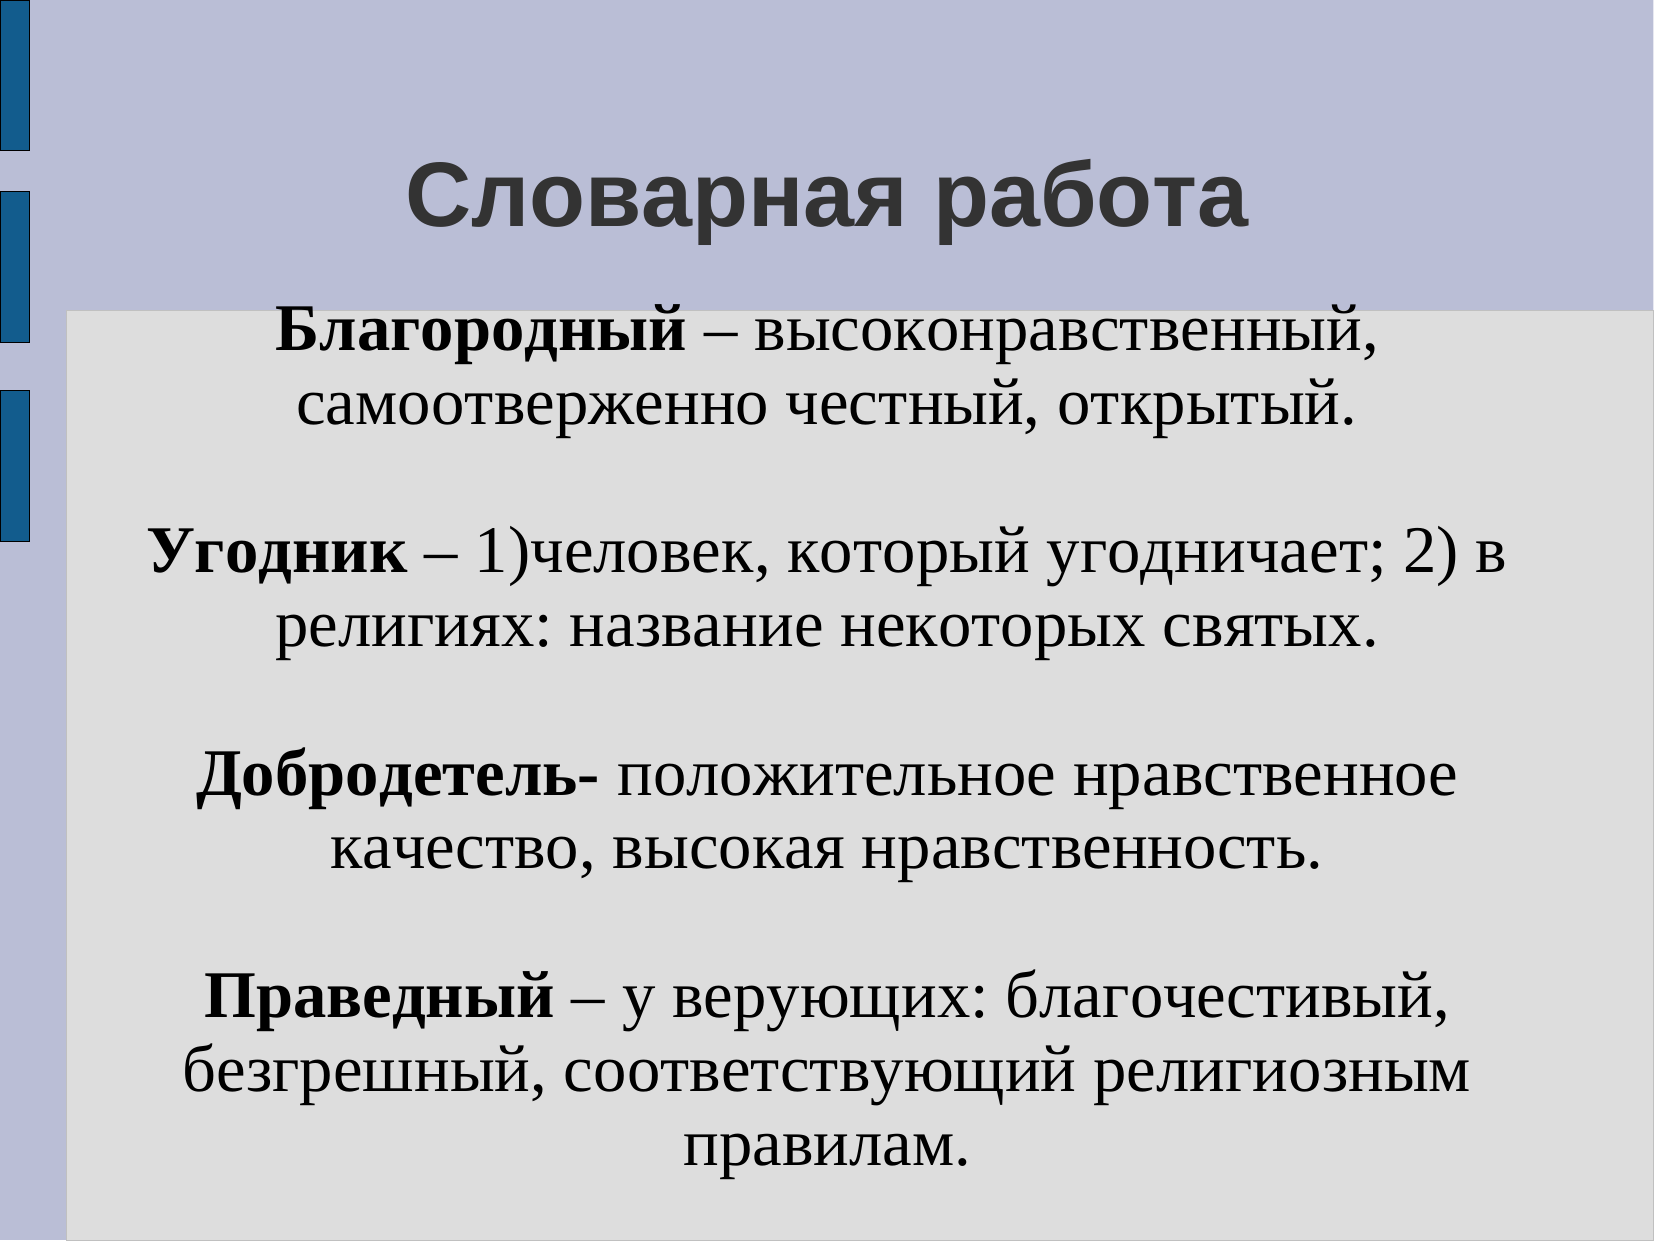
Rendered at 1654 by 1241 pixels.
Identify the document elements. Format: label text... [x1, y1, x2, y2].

title Словарная работа [121, 91, 1534, 291]
subtitle Благородный – высоконравственный, самоотверженно честный, открытый. Угодник – 1)человек, который угодничает; 2) в религиях: название некоторых святых. Добродетель- положительное нравственное качество, высокая нравственность. Праведный – у верующих: благочестивый, безгрешный, соответствующий религиозным правилам. [121, 291, 1534, 1180]
